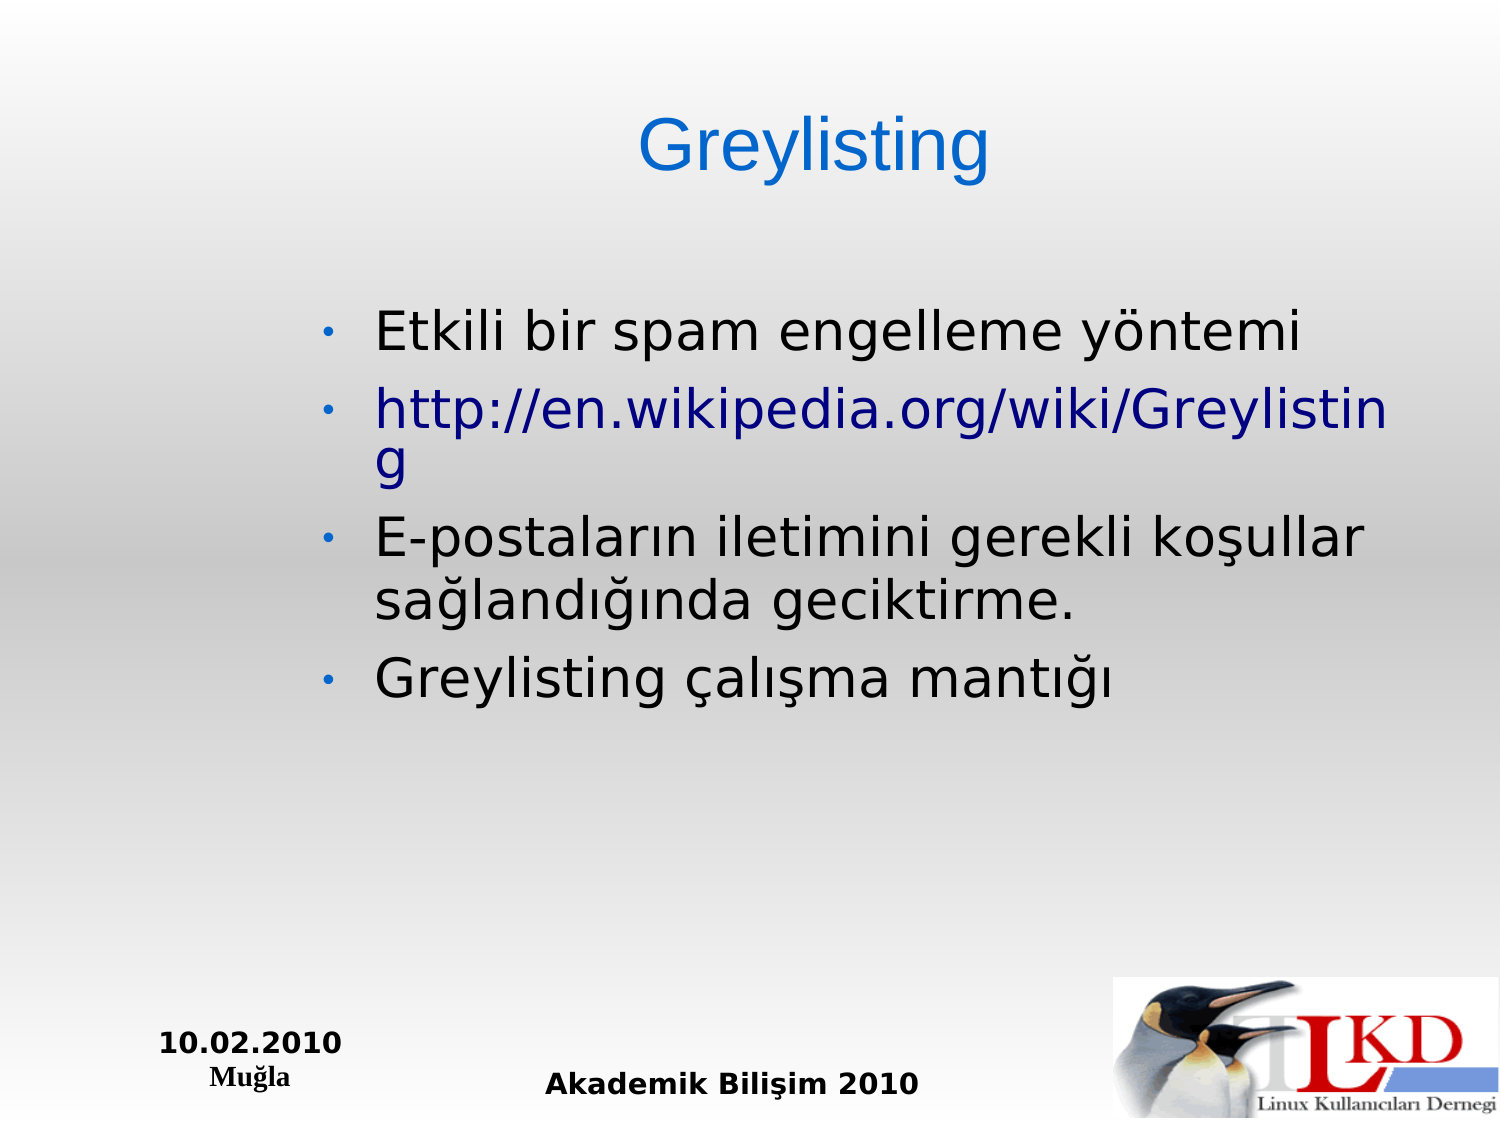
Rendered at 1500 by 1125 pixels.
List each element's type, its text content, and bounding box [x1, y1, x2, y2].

list Etkili bir spam engelleme yöntemi http://en.wikipedia.org/wiki/Greylisting E-postaların iletimini gerekli koşullar sağlandığında geciktirme. Greylisting çalışma mantığı [224, 299, 1425, 975]
picture [1113, 977, 1499, 1118]
title Greylisting [224, 49, 1425, 238]
